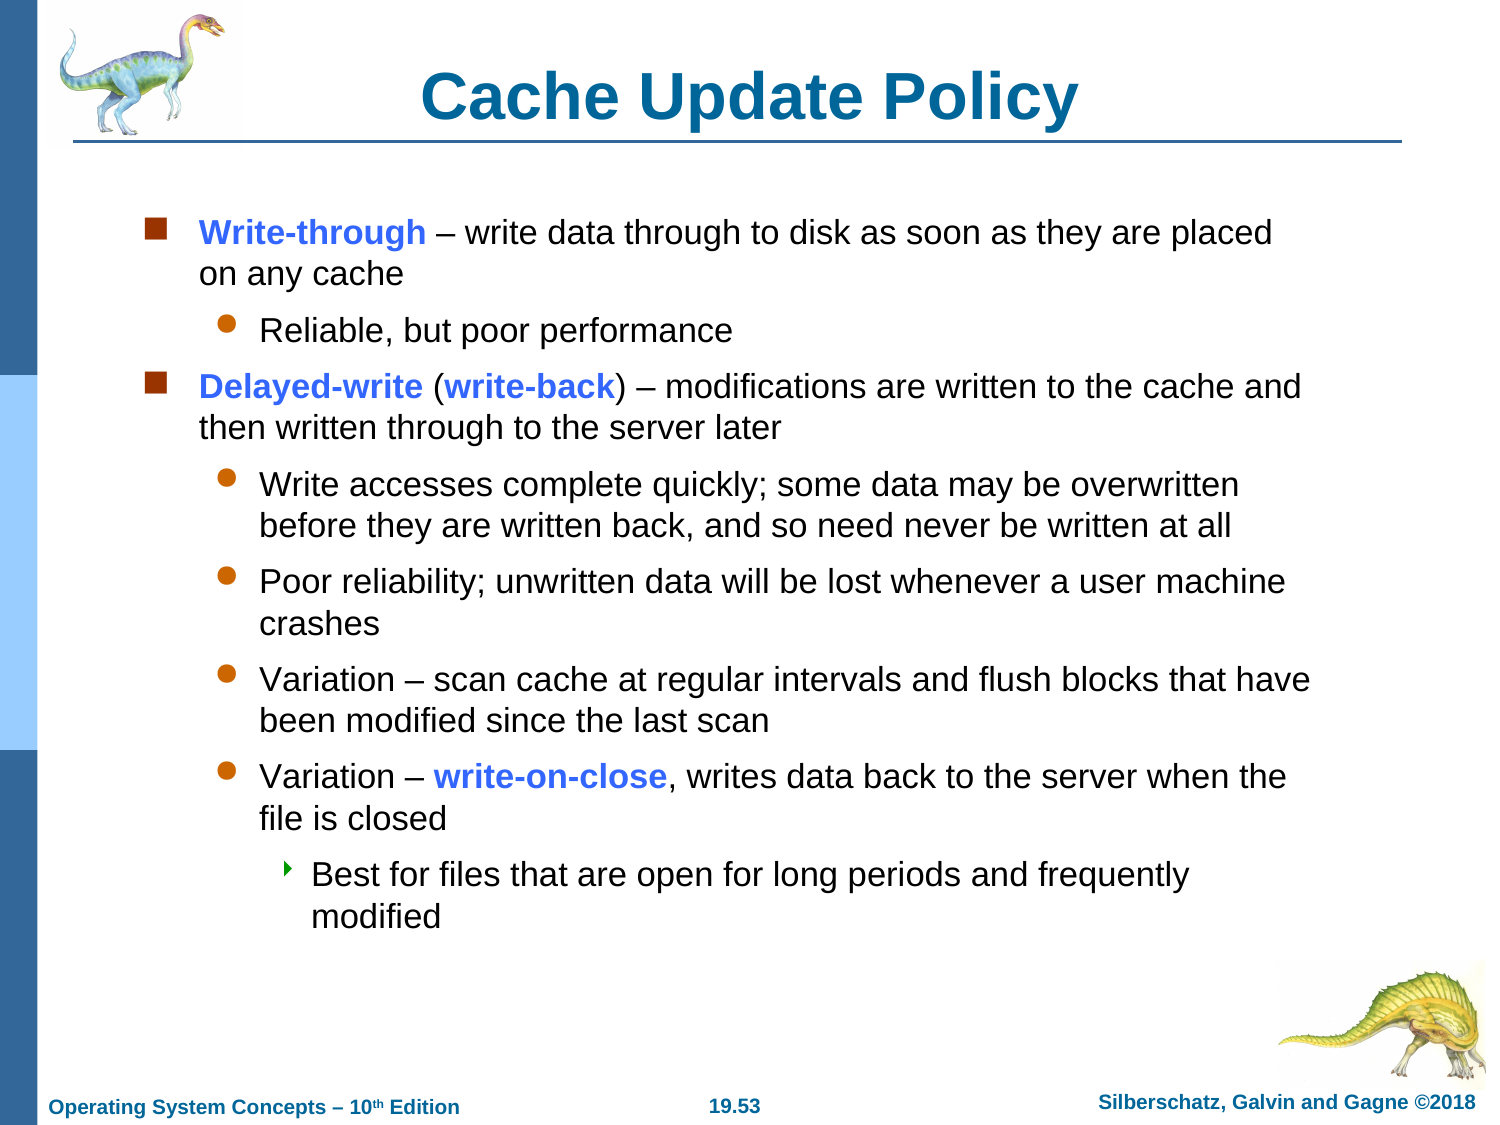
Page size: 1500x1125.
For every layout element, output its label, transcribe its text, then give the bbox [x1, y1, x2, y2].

list Write-through – write data through to disk as soon as they are placed on any cache Reliable, but poor performance Delayed-write (write-back) – modifications are written to the cache and then written through to the server later Write accesses complete quickly; some data may be overwritten before they are written back, and so need never be written at all Poor reliability; unwritten data will be lost whenever a user machine crashes Variation – scan cache at regular intervals and flush blocks that have been modified since the last scan Variation – write-on-close, writes data back to the server when the file is closed Best for files that are open for long periods and frequently modified [132, 202, 1327, 946]
picture [1275, 959, 1486, 1090]
picture [46, 0, 243, 149]
title Cache Update Policy [75, 45, 1426, 141]
picture [1415, 1094, 1423, 1099]
